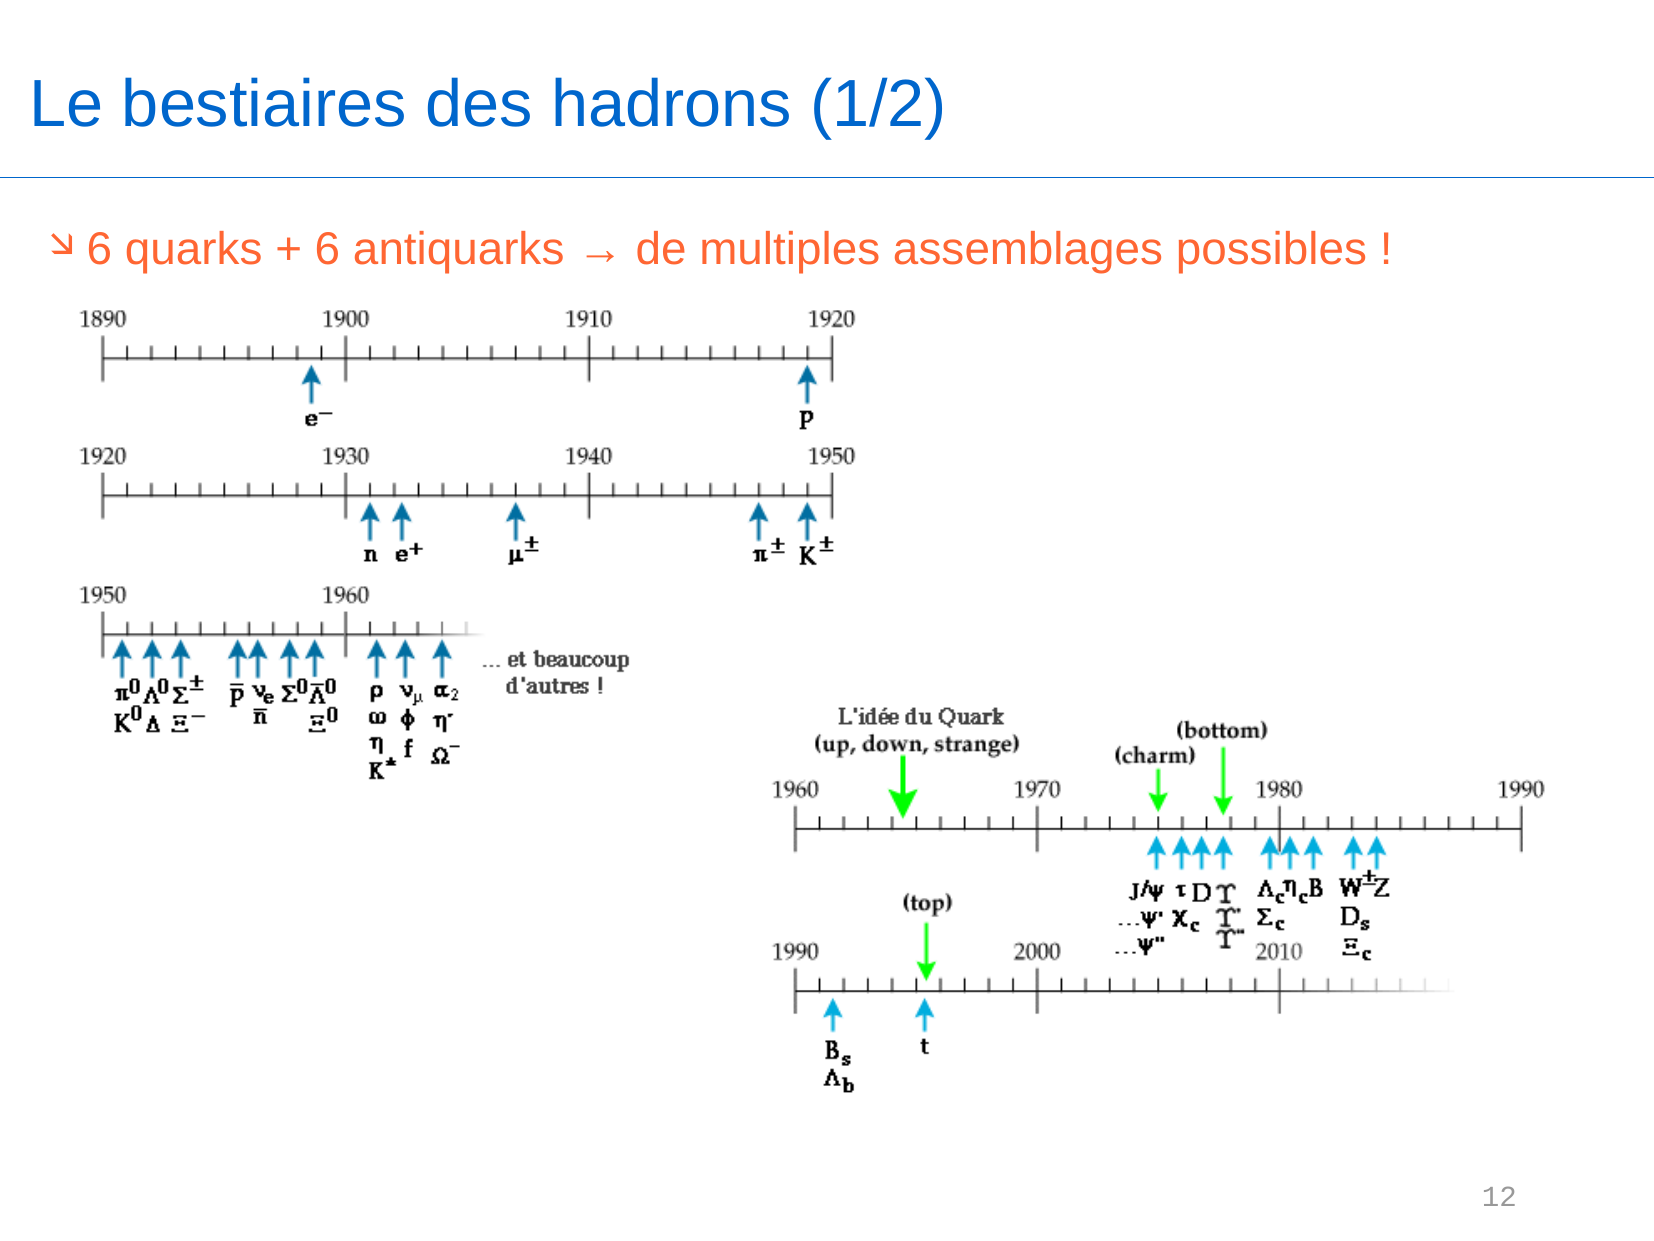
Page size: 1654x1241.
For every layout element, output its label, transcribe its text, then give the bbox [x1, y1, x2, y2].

text_box 6 quarks + 6 antiquarks → de multiples assemblages possibles ! [33, 215, 1533, 282]
title Le bestiaires des hadrons (1/2) [29, 29, 1625, 178]
picture [78, 304, 1548, 1096]
